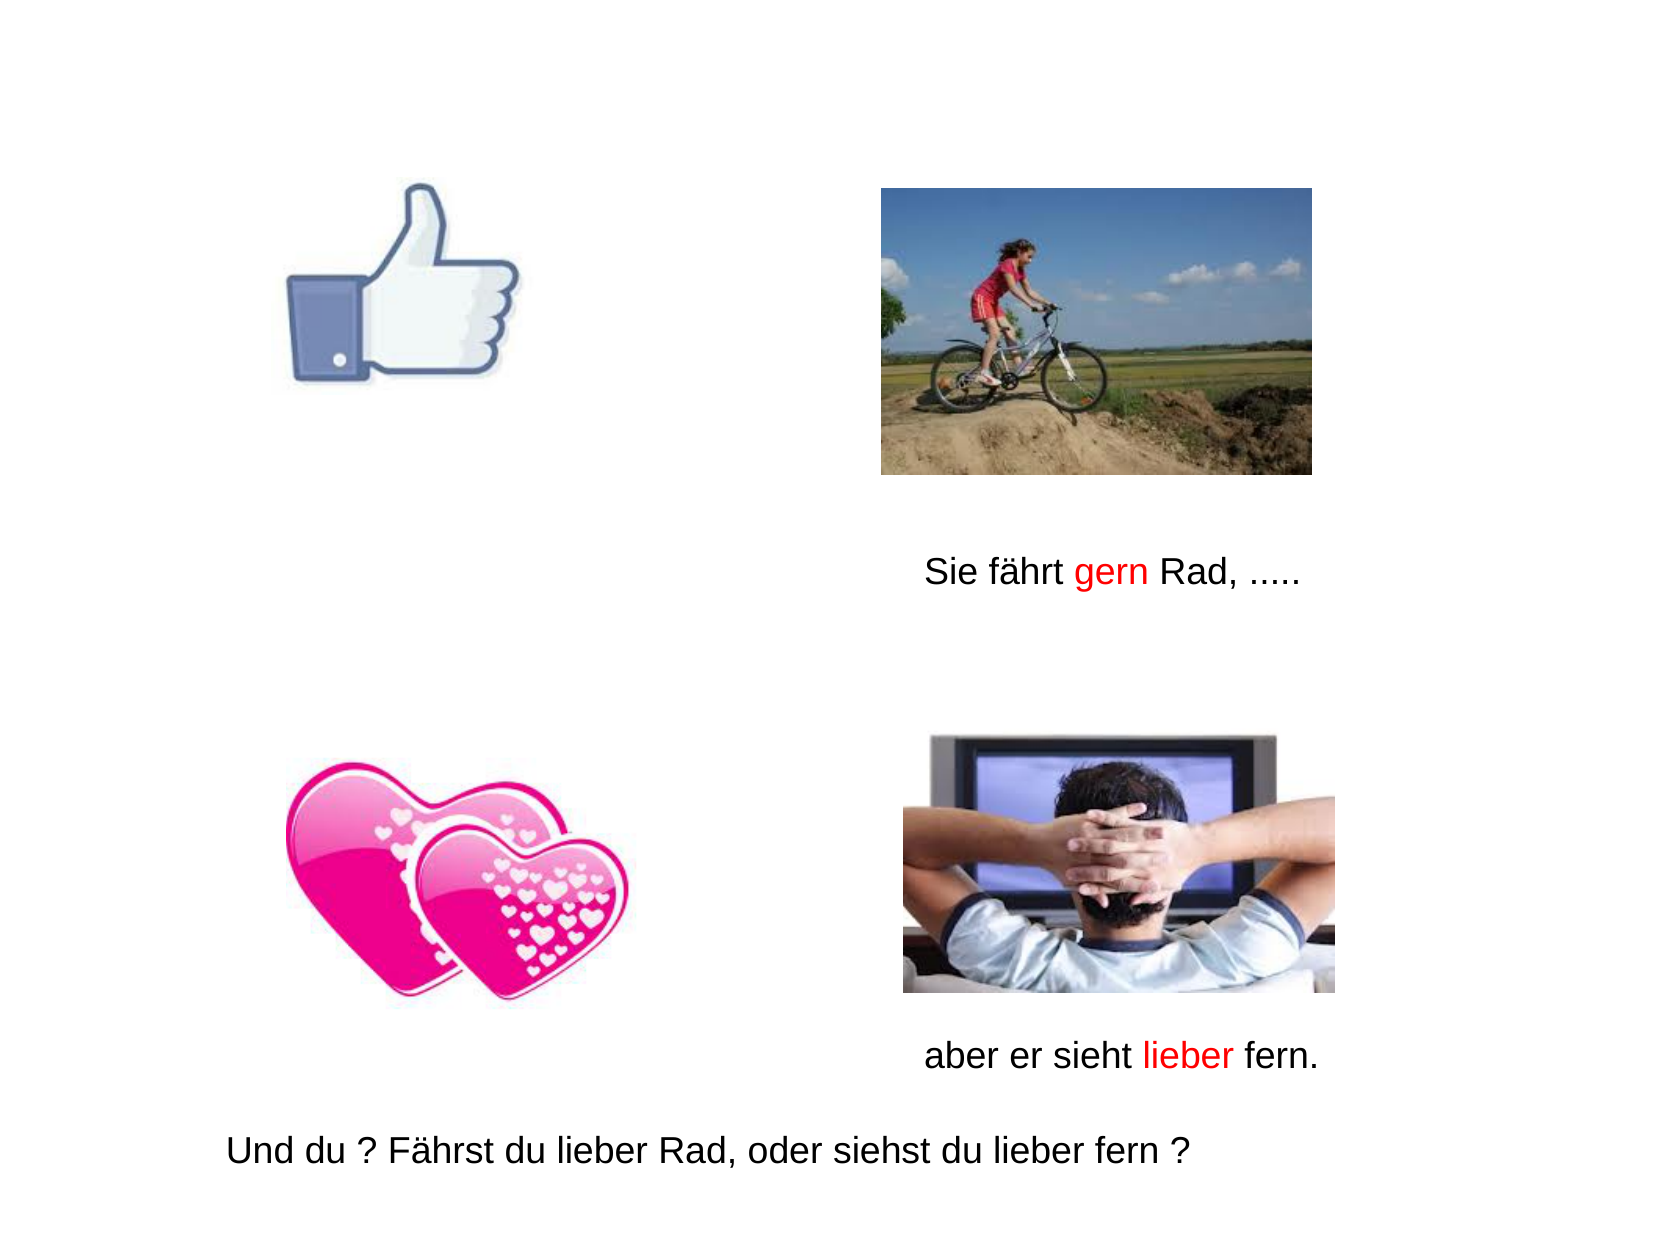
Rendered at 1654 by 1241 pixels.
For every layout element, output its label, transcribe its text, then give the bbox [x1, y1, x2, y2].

picture [903, 706, 1335, 993]
picture [881, 188, 1312, 475]
text_box aber er sieht lieber fern. [909, 1027, 1335, 1085]
text_box Sie fährt gern Rad, ..... [909, 543, 1317, 601]
picture [271, 177, 541, 395]
text_box Und du ? Fährst du lieber Rad, oder siehst du lieber fern ? [211, 1122, 1217, 1179]
picture [286, 708, 638, 1061]
